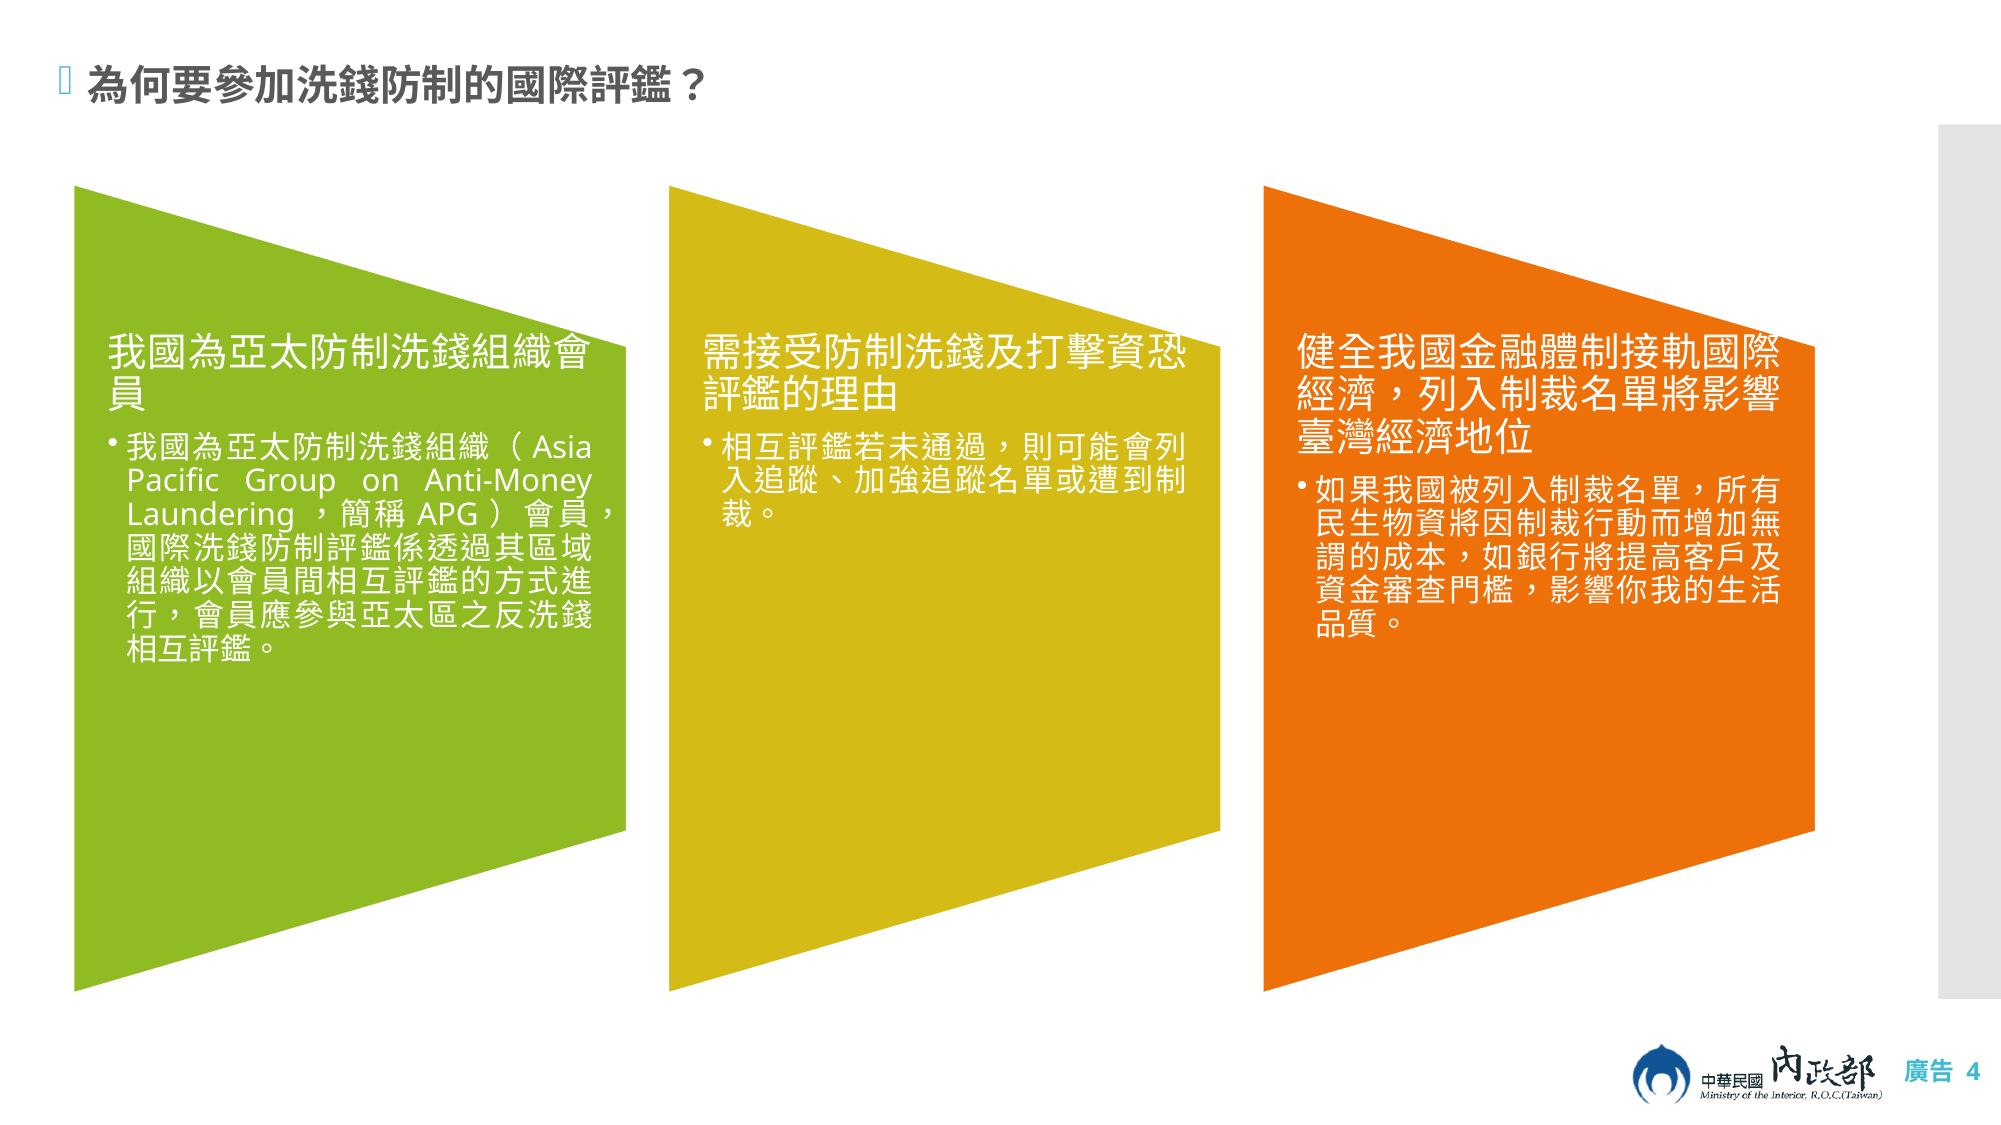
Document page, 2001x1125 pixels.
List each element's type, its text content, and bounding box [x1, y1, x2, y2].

picture [1632, 1044, 1882, 1104]
text_box 我國為亞太防制洗錢組織會員 我國為亞太防制洗錢組織（Asia Pacific Group on Anti-Money Laundering，簡稱APG）會員，國際洗錢防制評鑑係透過其區域組織以會員間相互評鑑的方式進行，會員應參與亞太區之反洗錢相互評鑑。 [73, 184, 627, 993]
text_box 健全我國金融體制接軌國際經濟，列入制裁名單將影響臺灣經濟地位 如果我國被列入制裁名單，所有民生物資將因制裁行動而增加無謂的成本，如銀行將提高客戶及資金審查門檻，影響你我的生活品質。 [1262, 184, 1816, 993]
text_box 需接受防制洗錢及打擊資恐評鑑的理由 相互評鑑若未通過，則可能會列入追蹤、加強追蹤名單或遭到制裁。 [668, 184, 1222, 993]
list 為何要參加洗錢防制的國際評鑑？ [42, 28, 1853, 146]
slide_number 廣告 <編號> [1744, 1042, 1996, 1103]
